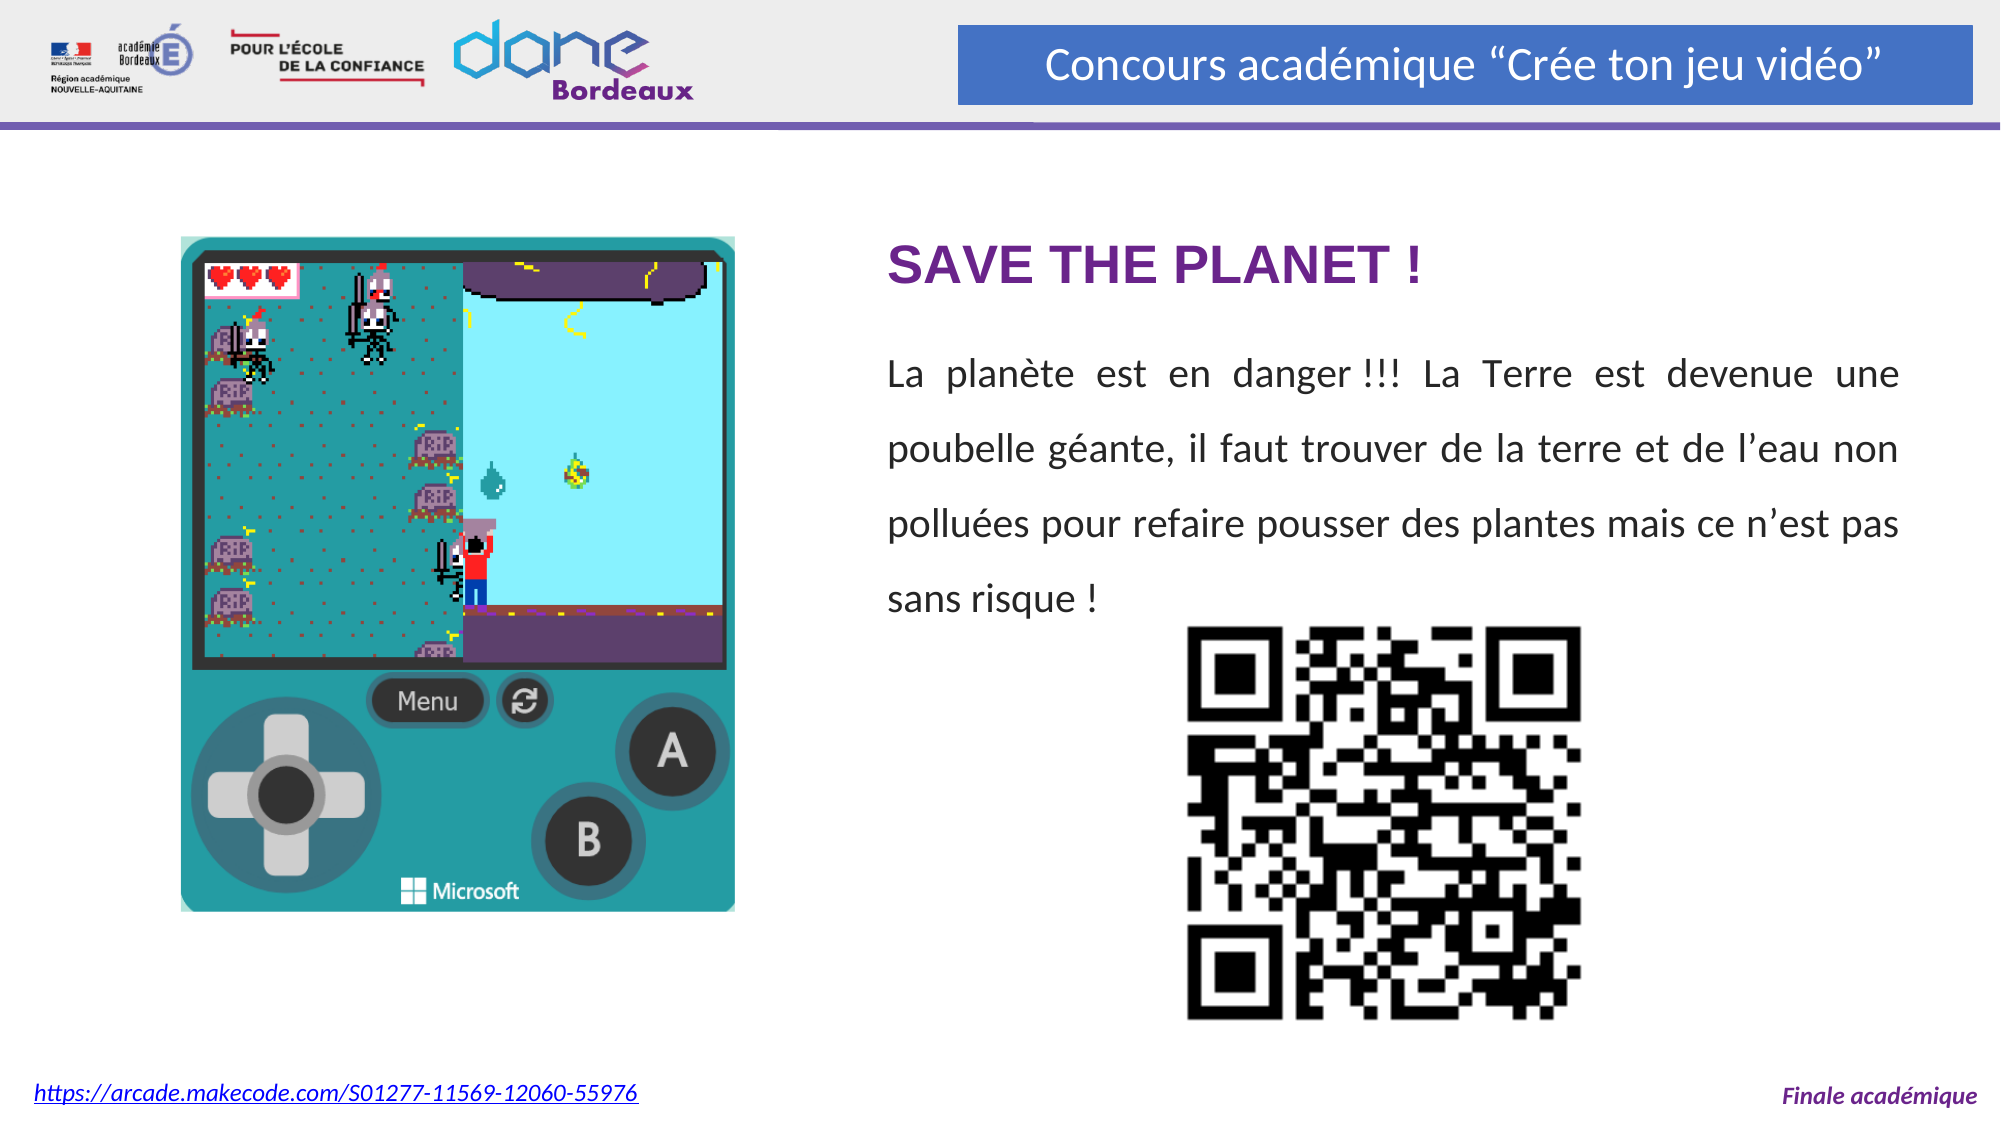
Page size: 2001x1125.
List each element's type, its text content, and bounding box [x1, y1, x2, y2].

text_box SAVE THE PLANET ! [872, 221, 1459, 301]
text_box Concours académique “Crée ton jeu vidéo” [958, 25, 1972, 105]
text_box La planète est en danger !!! La Terre est devenue une poubelle géante, il faut trouver de la terre et de l’eau non polluées pour refaire pousser des plantes mais ce n’est pas sans risque ! [872, 305, 1916, 636]
picture [42, 18, 694, 100]
picture [1175, 614, 1595, 1034]
picture [177, 206, 739, 916]
text_box https://arcade.makecode.com/S01277-11569-12060-55976 [26, 1074, 1410, 1121]
text_box Finale académique [1679, 1072, 1986, 1118]
